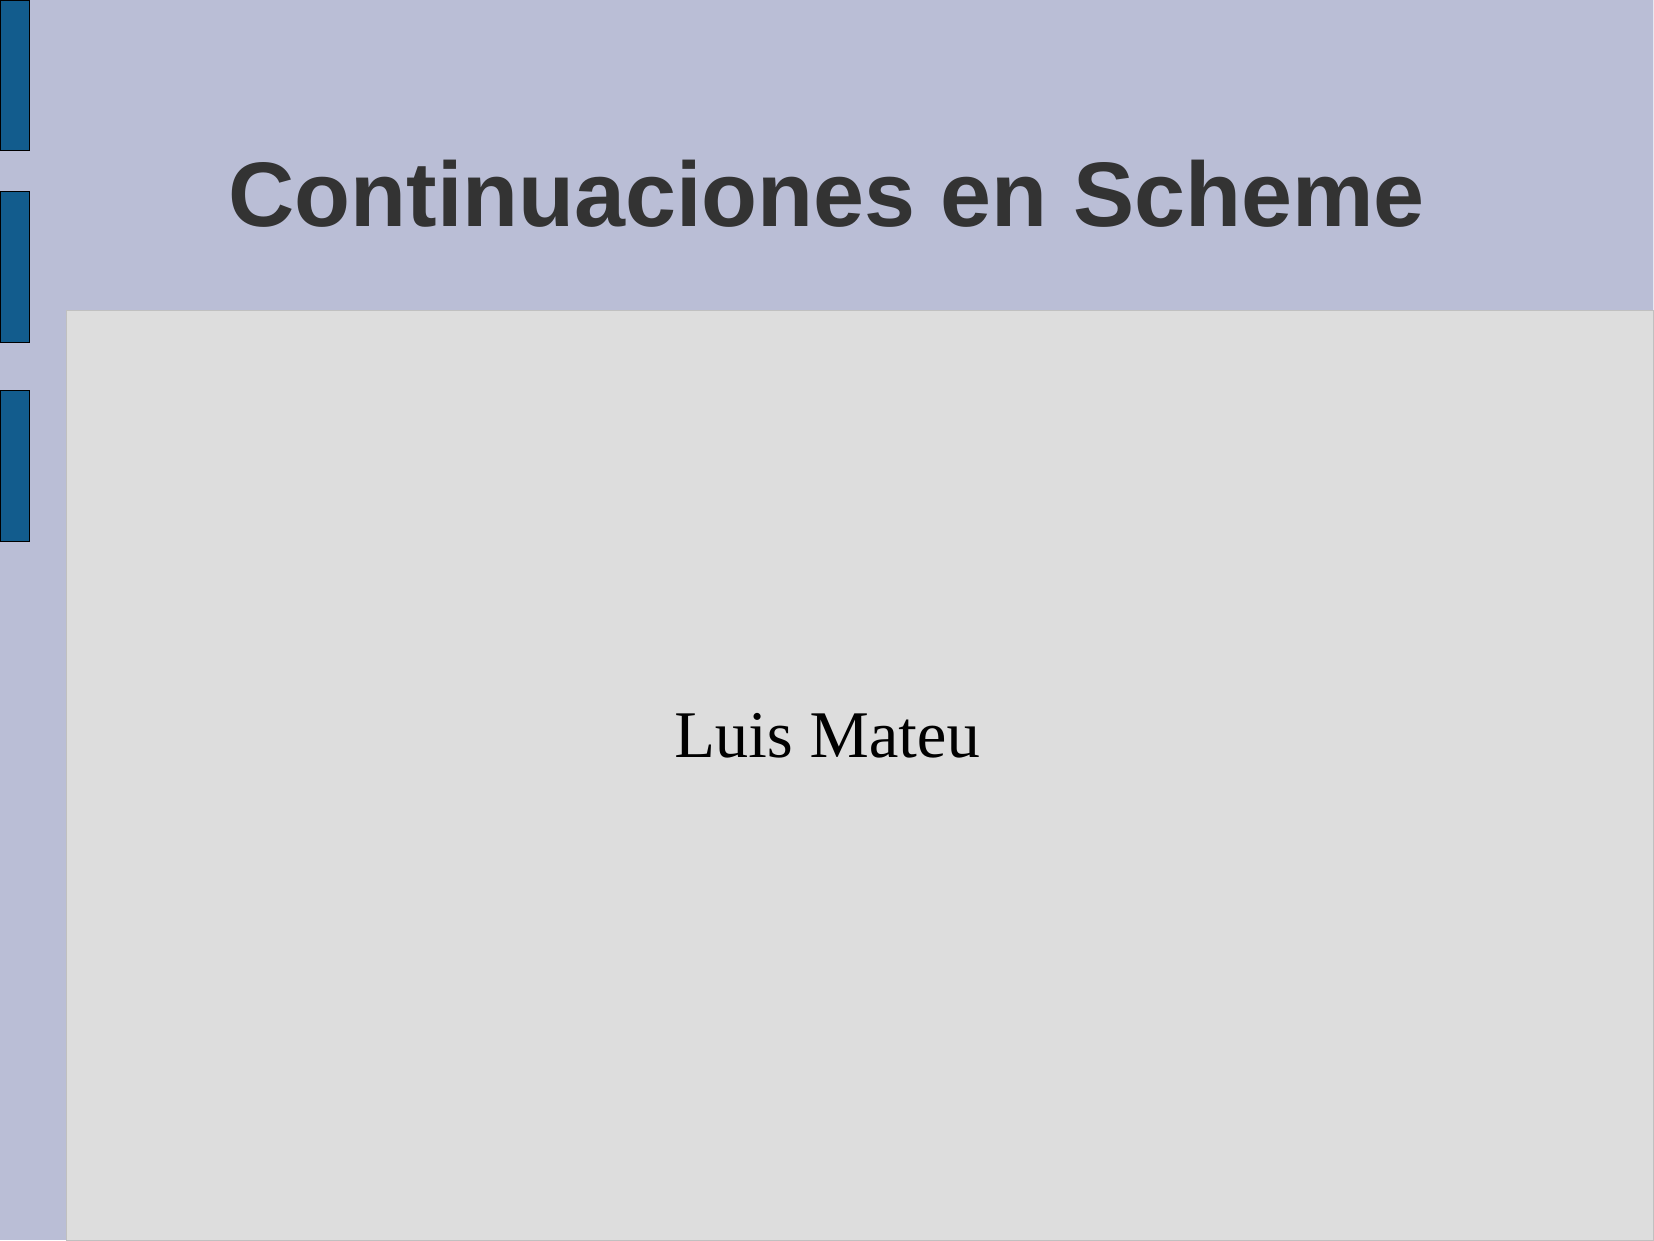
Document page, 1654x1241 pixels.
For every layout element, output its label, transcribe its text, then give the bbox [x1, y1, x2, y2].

title Continuaciones en Scheme [121, 91, 1534, 299]
subtitle Luis Mateu [121, 352, 1534, 1119]
